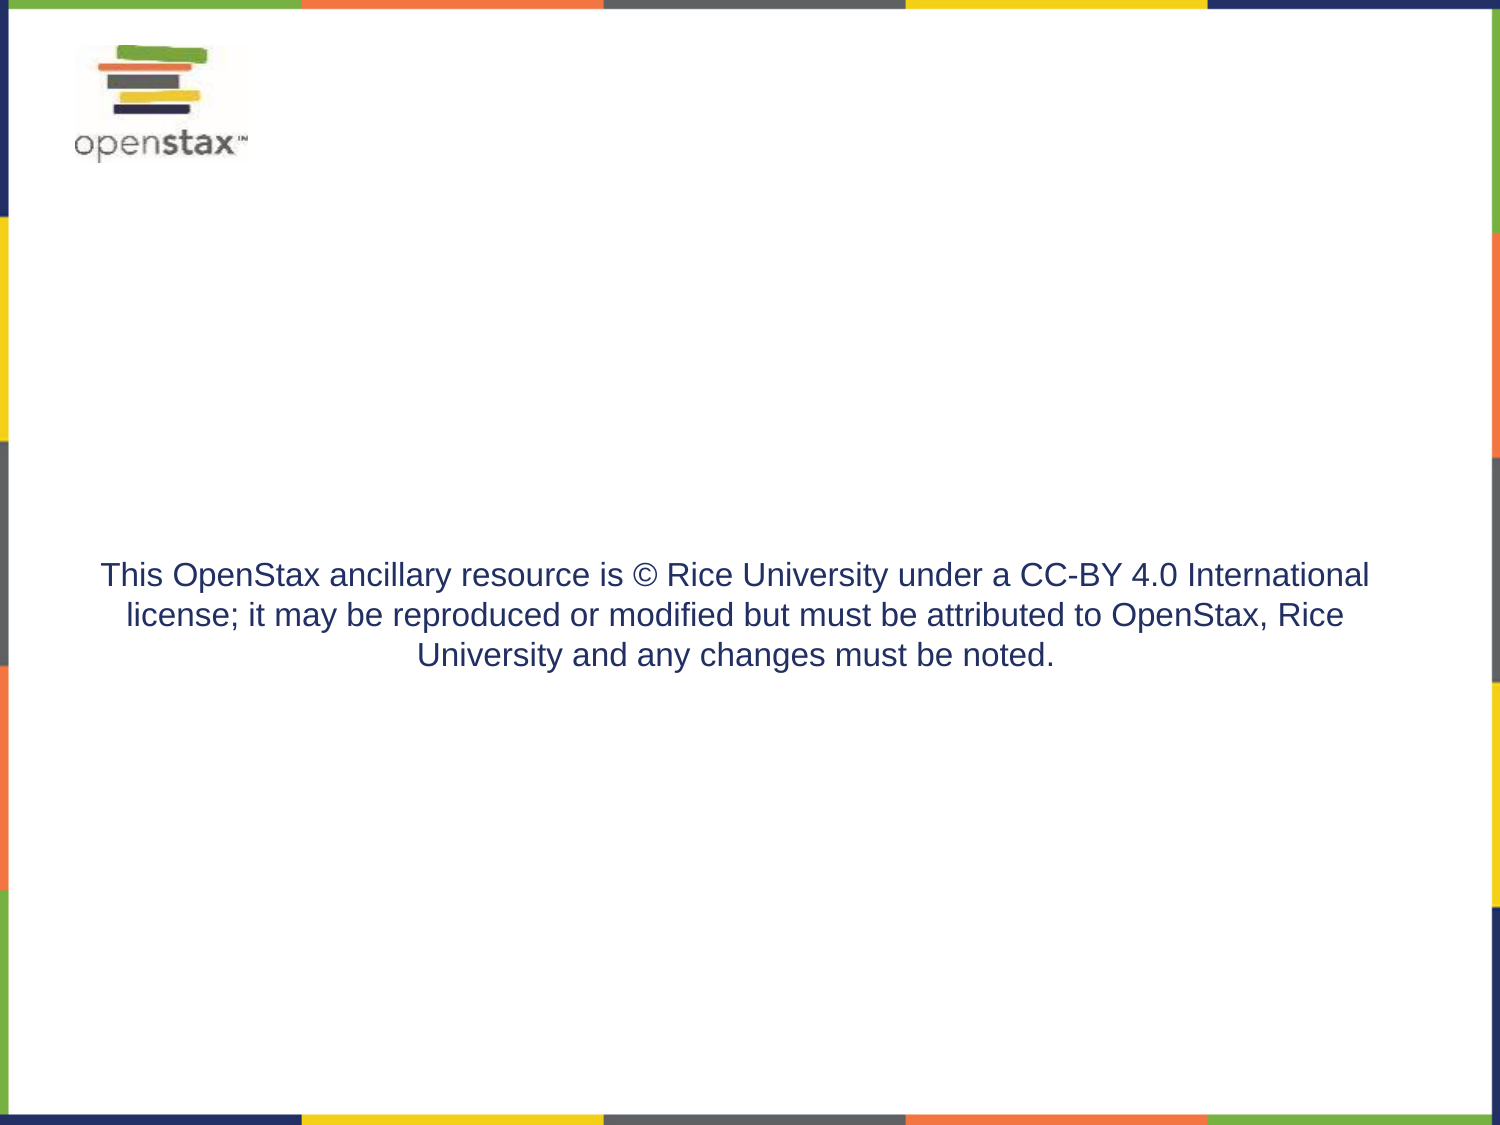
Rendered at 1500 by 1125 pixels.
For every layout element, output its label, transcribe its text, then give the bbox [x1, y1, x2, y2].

list This OpenStax ancillary resource is © Rice University under a CC-BY 4.0 International license; it may be reproduced or modified but must be attributed to OpenStax, Rice University and any changes must be noted. [75, 181, 1398, 1045]
picture [0, 0, 1500, 1125]
